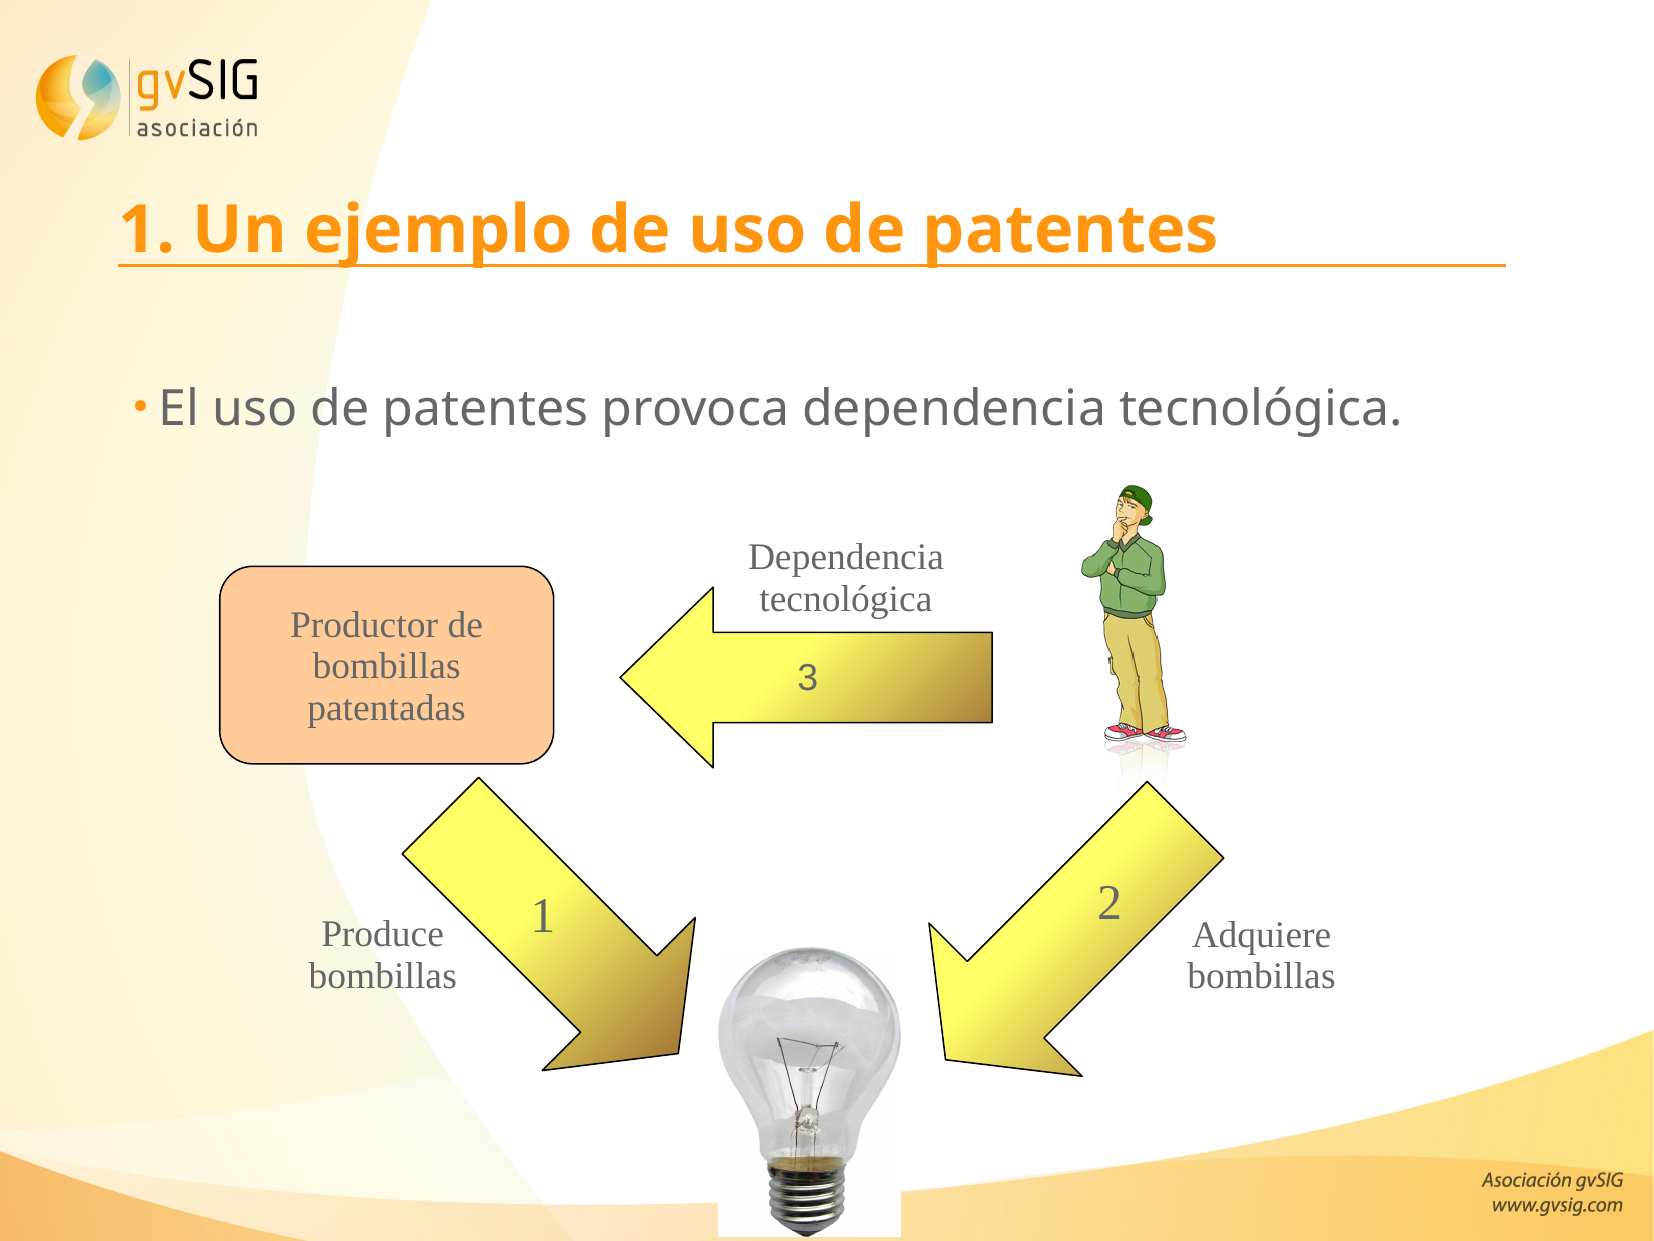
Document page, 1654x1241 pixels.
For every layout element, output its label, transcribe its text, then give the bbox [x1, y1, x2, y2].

text_box [928, 781, 1224, 1077]
text_box 1 [515, 877, 572, 944]
text_box 2 [1082, 864, 1138, 931]
text_box El uso de patentes provoca dependencia tecnológica. [118, 330, 1477, 579]
text_box Dependencia tecnológica [715, 526, 977, 632]
text_box [402, 777, 696, 1071]
picture [0, 0, 1654, 1241]
text_box Adquiere bombillas [1120, 903, 1404, 1080]
text_box Produce bombillas [241, 903, 525, 1080]
text_box Productor de bombillas patentadas [219, 566, 554, 764]
title 1. Un ejemplo de uso de patentes [118, 177, 1607, 276]
text_box 3 [620, 587, 993, 768]
